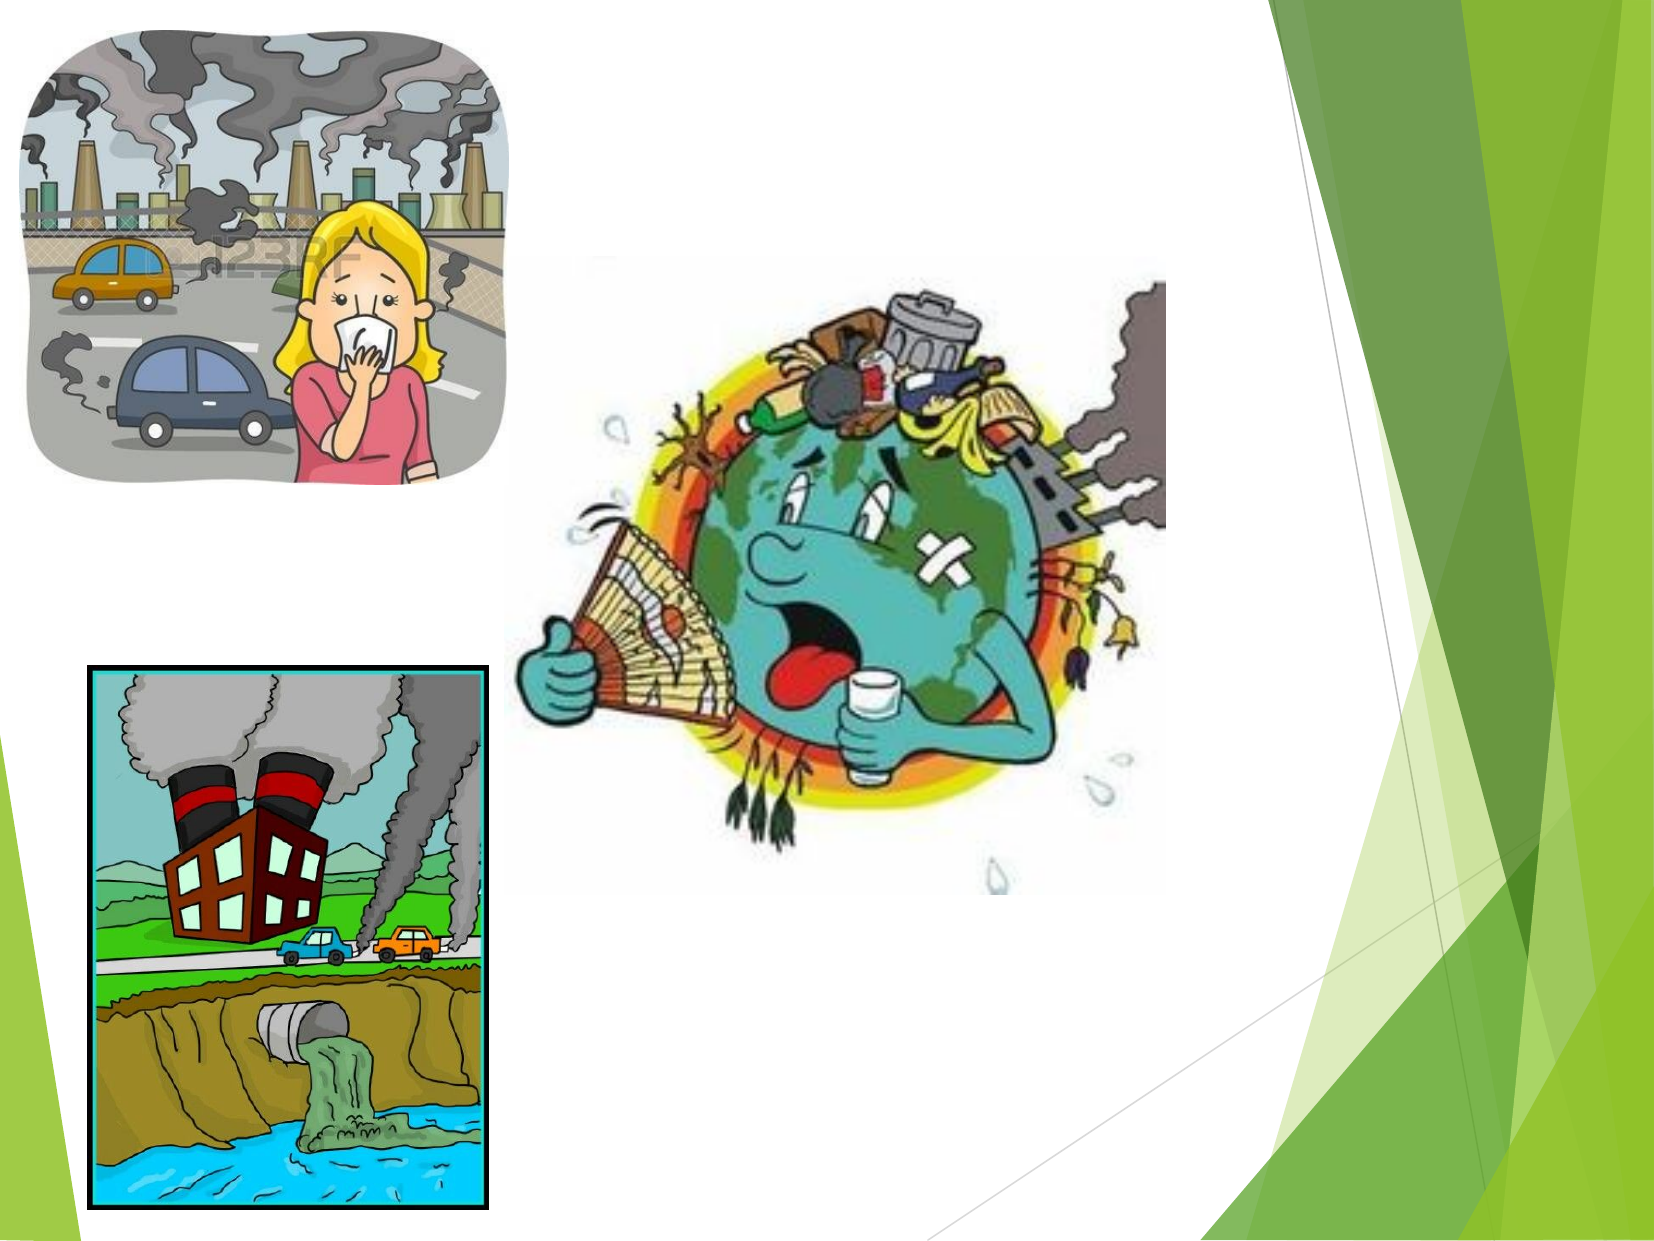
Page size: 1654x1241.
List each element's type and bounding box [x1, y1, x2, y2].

picture [19, 30, 1166, 895]
picture [87, 665, 489, 1210]
